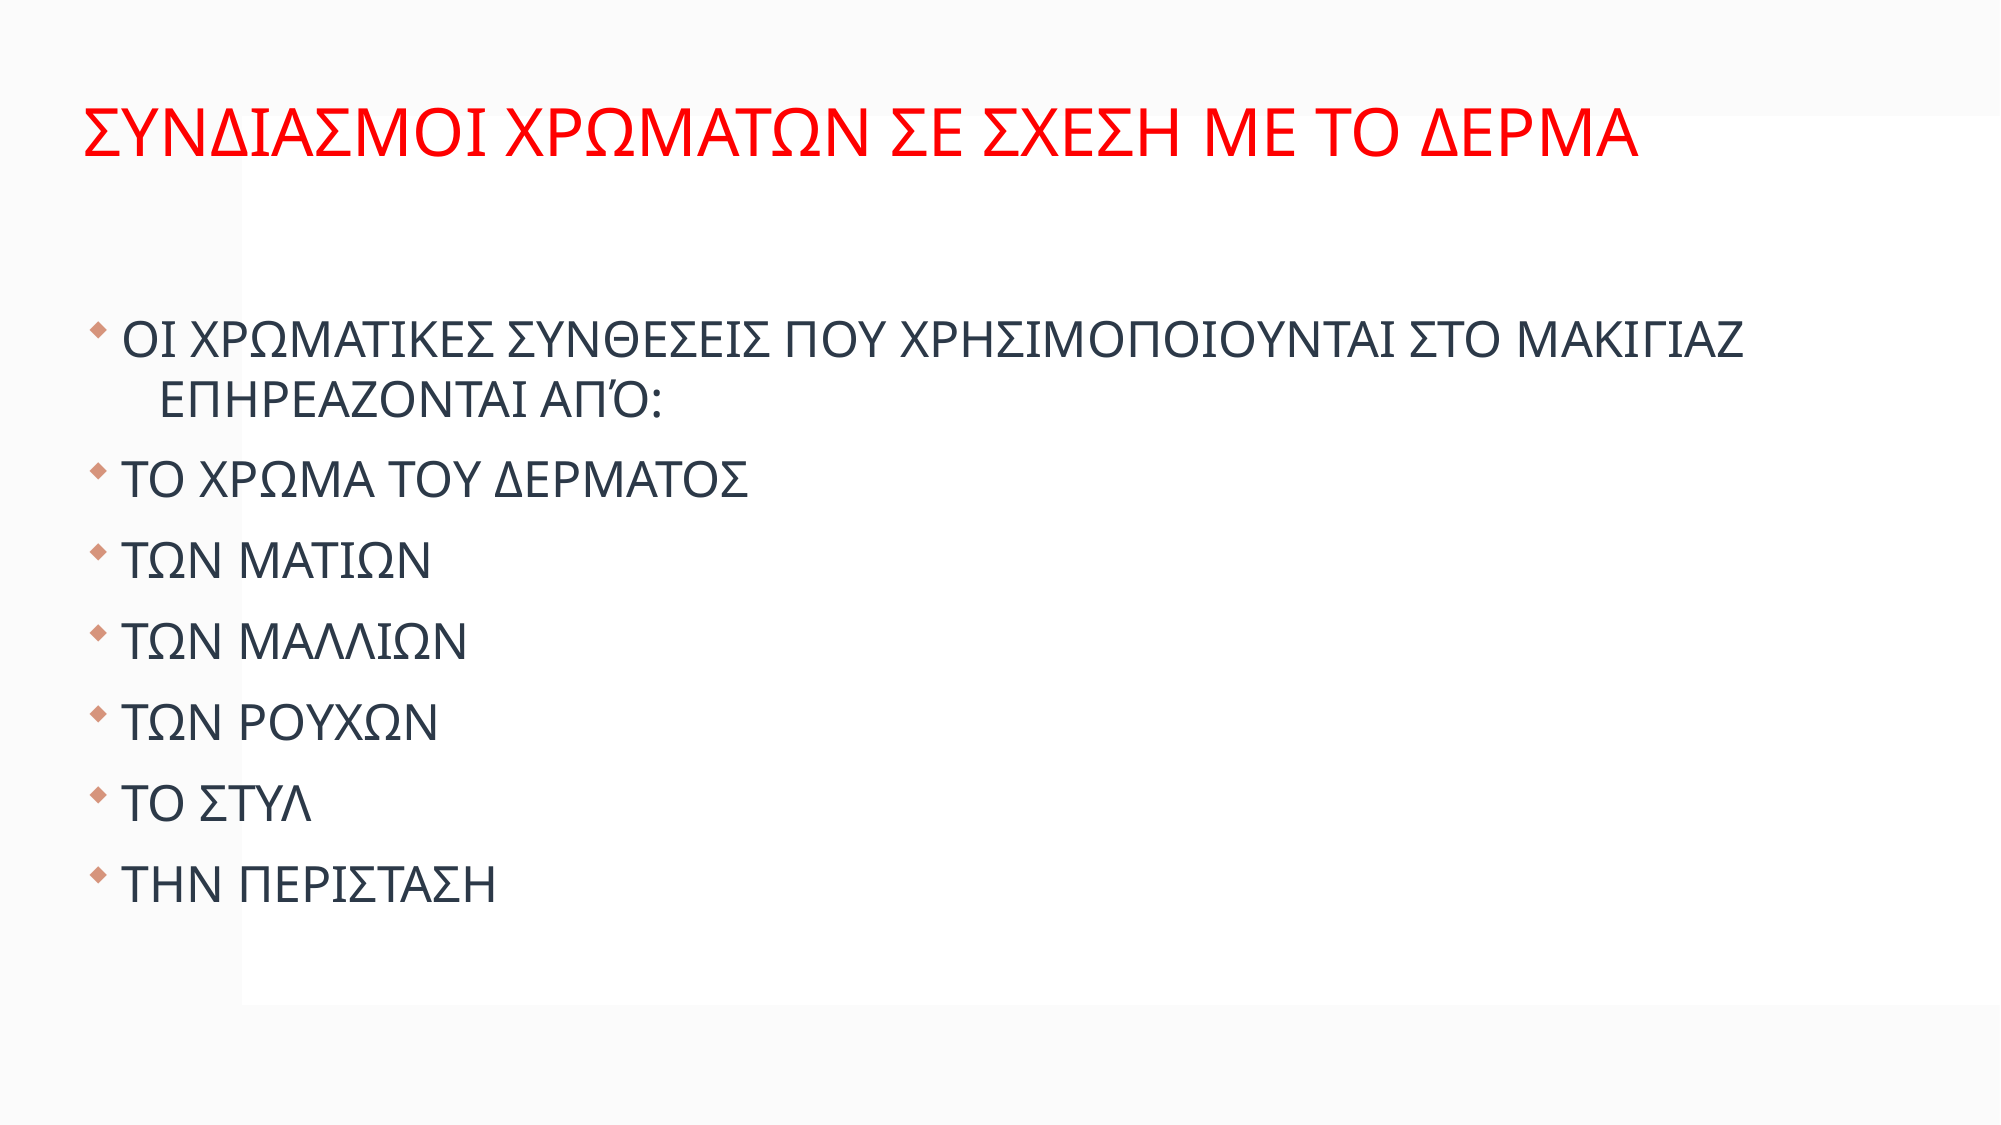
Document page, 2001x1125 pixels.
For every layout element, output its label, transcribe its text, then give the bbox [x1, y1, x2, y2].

list ΟΙ ΧΡΩΜΑΤΙΚΕΣ ΣΥΝΘΕΣΕΙΣ ΠΟΥ ΧΡΗΣΙΜΟΠΟΙΟΥΝΤΑΙ ΣΤΟ ΜΑΚΙΓΙΑΖ ΕΠΗΡΕΑΖΟΝΤΑΙ ΑΠΌ: ΤΟ ΧΡΩΜΑ ΤΟΥ ΔΕΡΜΑΤΟΣ ΤΩΝ ΜΑΤΙΩΝ ΤΩΝ ΜΑΛΛΙΩΝ ΤΩΝ ΡΟΥΧΩΝ ΤΟ ΣΤΥΛ ΤΗΝ ΠΕΡΙΣΤΑΣΗ [68, 299, 1799, 990]
title ΣΥΝΔΙΑΣΜΟΙ ΧΡΩΜΑΤΩΝ ΣΕ ΣΧΕΣΗ ΜΕ ΤΟ ΔΕΡΜΑ [68, 59, 1799, 211]
